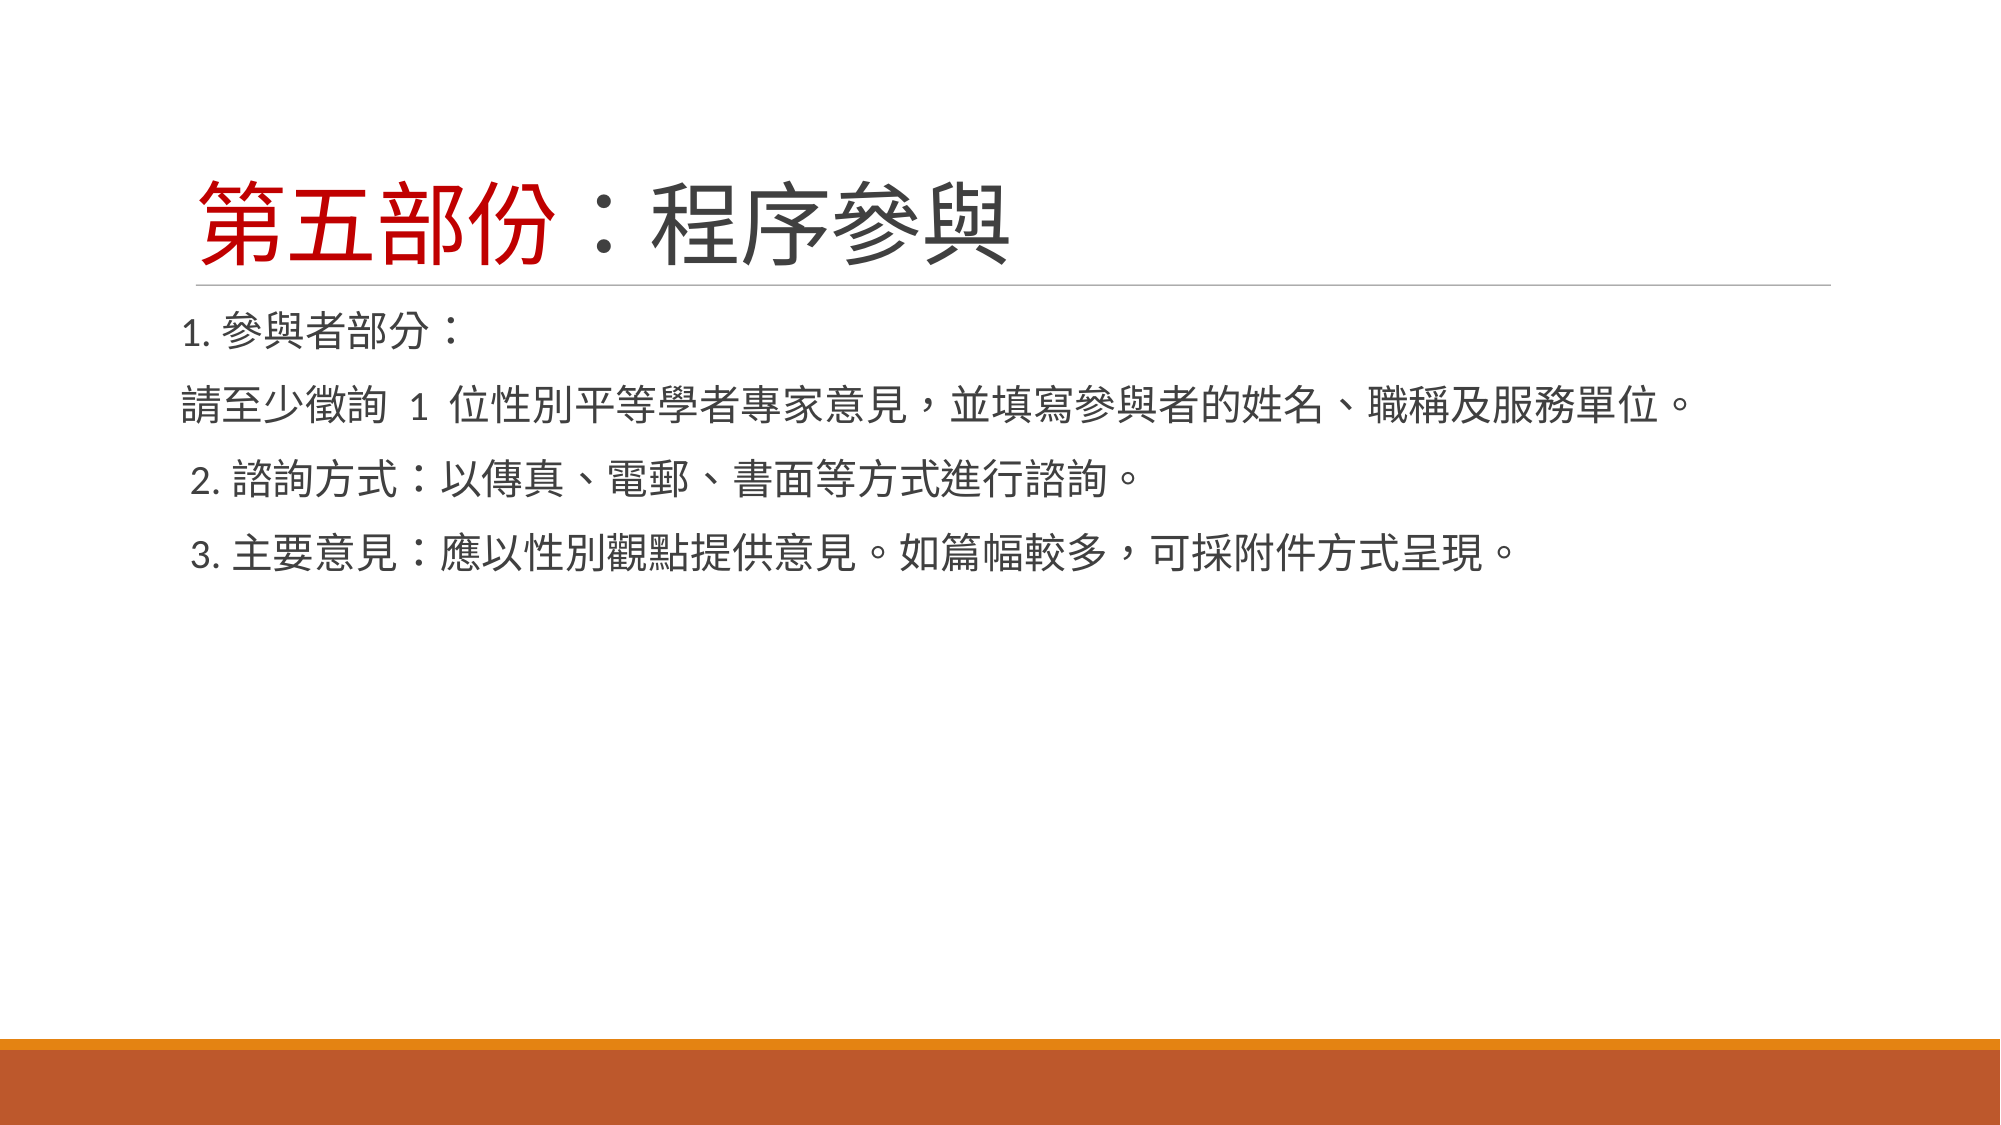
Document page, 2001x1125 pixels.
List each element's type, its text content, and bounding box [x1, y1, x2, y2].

title 第五部份：程序參與 [180, 47, 1830, 285]
list 1.參與者部分： 請至少徵詢 1 位性別平等學者專家意見，並填寫參與者的姓名、職稱及服務單位。 2.諮詢方式：以傳真、電郵、書面等方式進行諮詢。 3.主要意見：應以性別觀點提供意見。如篇幅較多，可採附件方式呈現。 [180, 302, 1830, 963]
